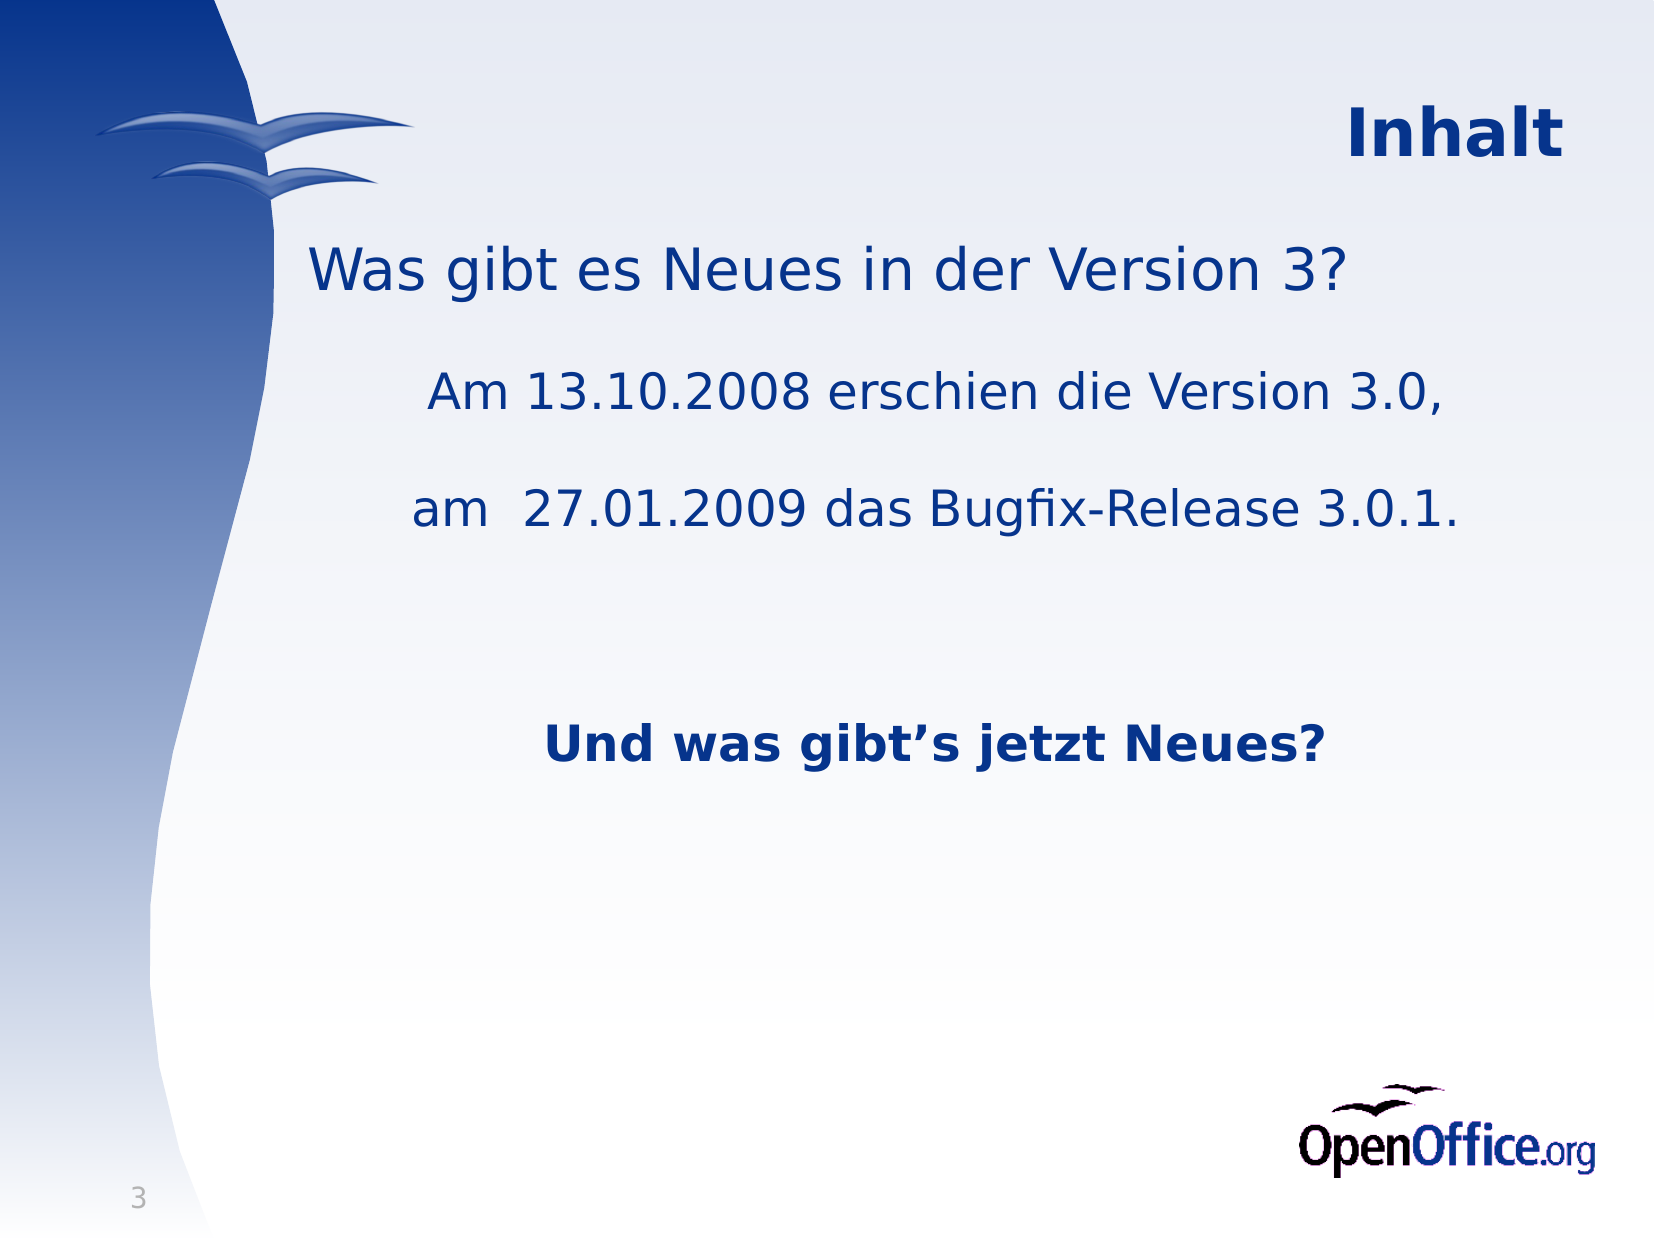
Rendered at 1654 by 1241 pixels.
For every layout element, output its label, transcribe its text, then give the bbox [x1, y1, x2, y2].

picture [152, 161, 379, 201]
list Was gibt es Neues in der Version 3? Am 13.10.2008 erschien die Version 3.0, am 27.01.2009 das Bugfix-Release 3.0.1. Und was gibt’s jetzt Neues? [295, 236, 1565, 1004]
picture [1299, 1084, 1595, 1178]
title Inhalt [436, 88, 1565, 178]
picture [95, 100, 416, 162]
